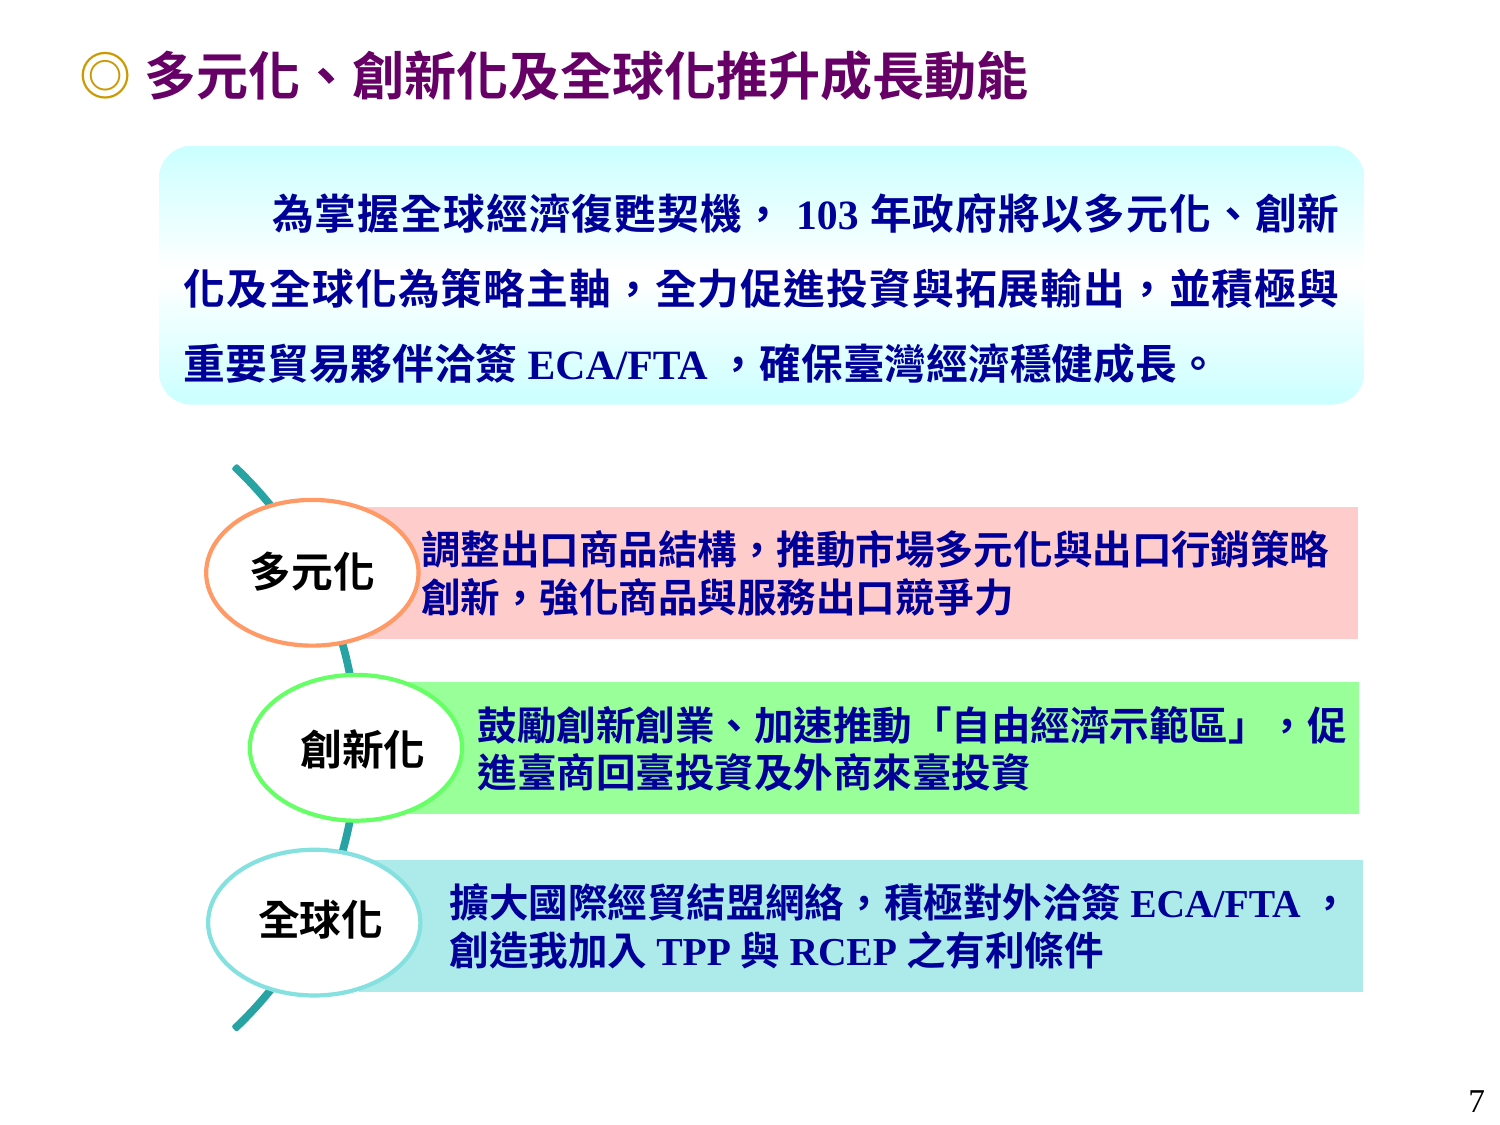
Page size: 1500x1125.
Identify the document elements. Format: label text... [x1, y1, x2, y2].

text_box 調整出口商品結構，推動市場多元化與出口行銷策略創新，強化商品與服務出口競爭力 [352, 504, 1361, 641]
text_box 擴大國際經貿結盟網絡，積極對外洽簽ECA/FTA，創造我加入TPP與RCEP之有利條件 [356, 857, 1366, 994]
text_box [208, 849, 421, 996]
text_box 全球化 [233, 886, 408, 952]
text_box 為掌握全球經濟復甦契機，103年政府將以多元化、創新化及全球化為策略主軸，全力促進投資與拓展輸出，並積極與重要貿易夥伴洽簽ECA/FTA，確保臺灣經濟穩健成長。 [159, 145, 1365, 405]
text_box ◎多元化、創新化及全球化推升成長動能 [64, 42, 1199, 114]
text_box [249, 674, 463, 821]
text_box 鼓勵創新創業、加速推動「自由經濟示範區」，促進臺商回臺投資及外商來臺投資 [396, 679, 1361, 816]
text_box <編號> [1149, 1060, 1500, 1125]
text_box [206, 499, 419, 646]
text_box 創新化 [275, 716, 451, 781]
text_box 多元化 [225, 538, 400, 604]
